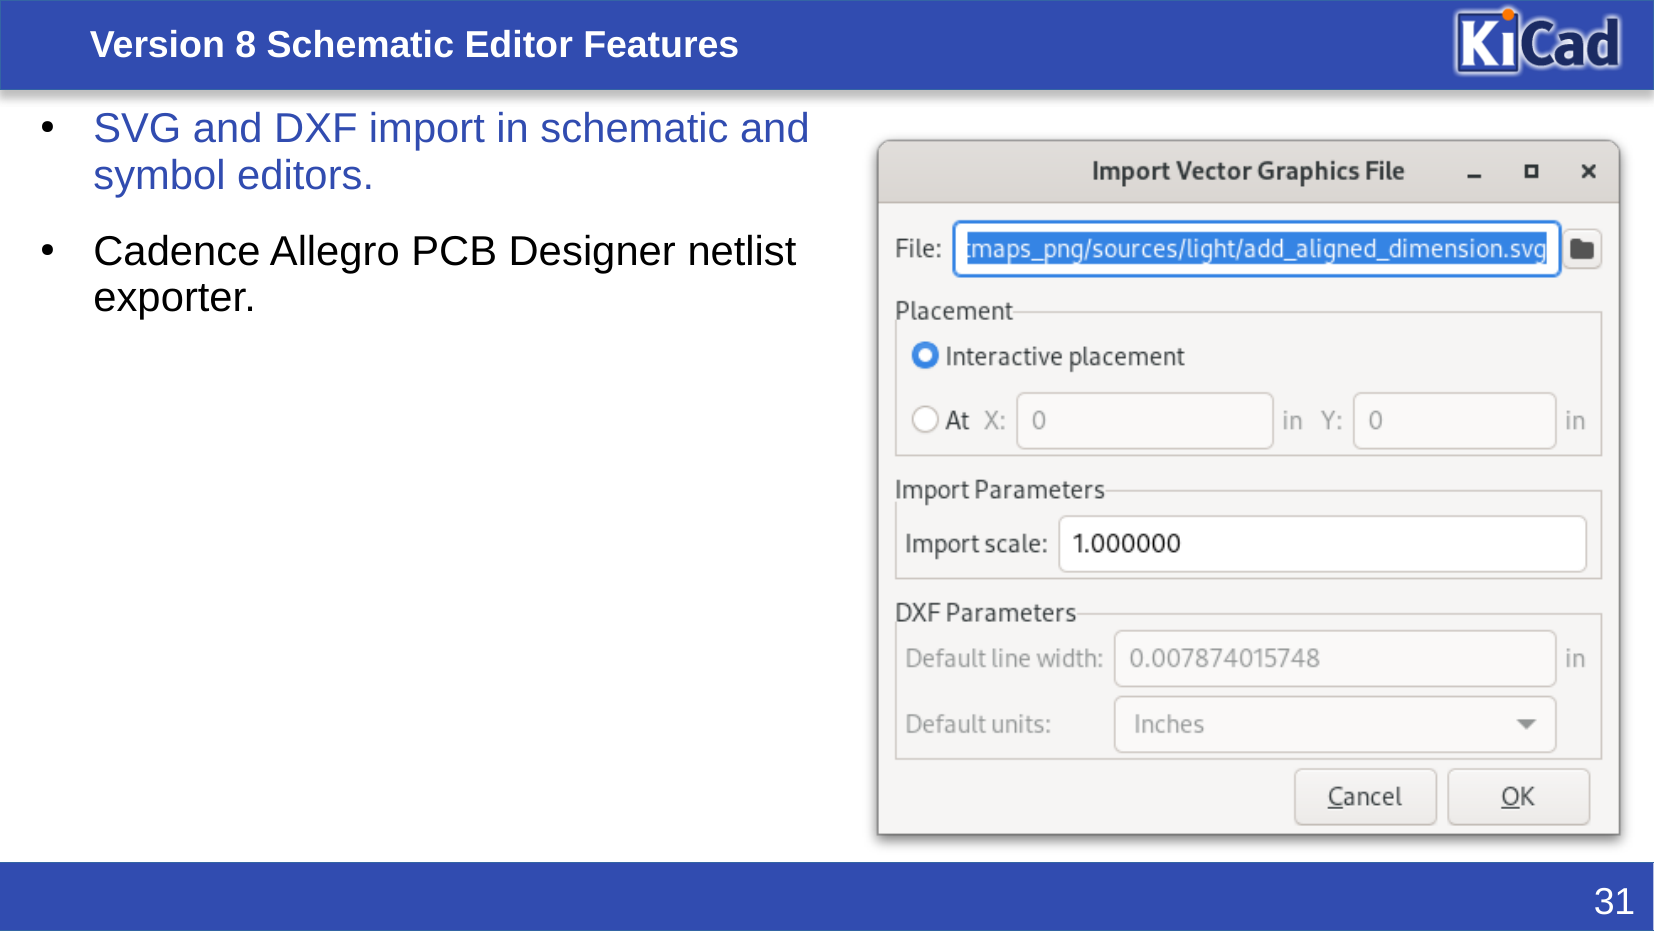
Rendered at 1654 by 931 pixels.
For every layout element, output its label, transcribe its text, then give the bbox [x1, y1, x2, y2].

text_box <number> [1387, 873, 1651, 931]
picture [855, 121, 1643, 863]
text_box [0, 862, 1654, 931]
text_box Version 8 Schematic Editor Features [0, 0, 1412, 90]
picture [1412, 0, 1654, 92]
list SVG and DXF import in schematic and symbol editors. Cadence Allegro PCB Designer netlist exporter. [22, 105, 848, 856]
